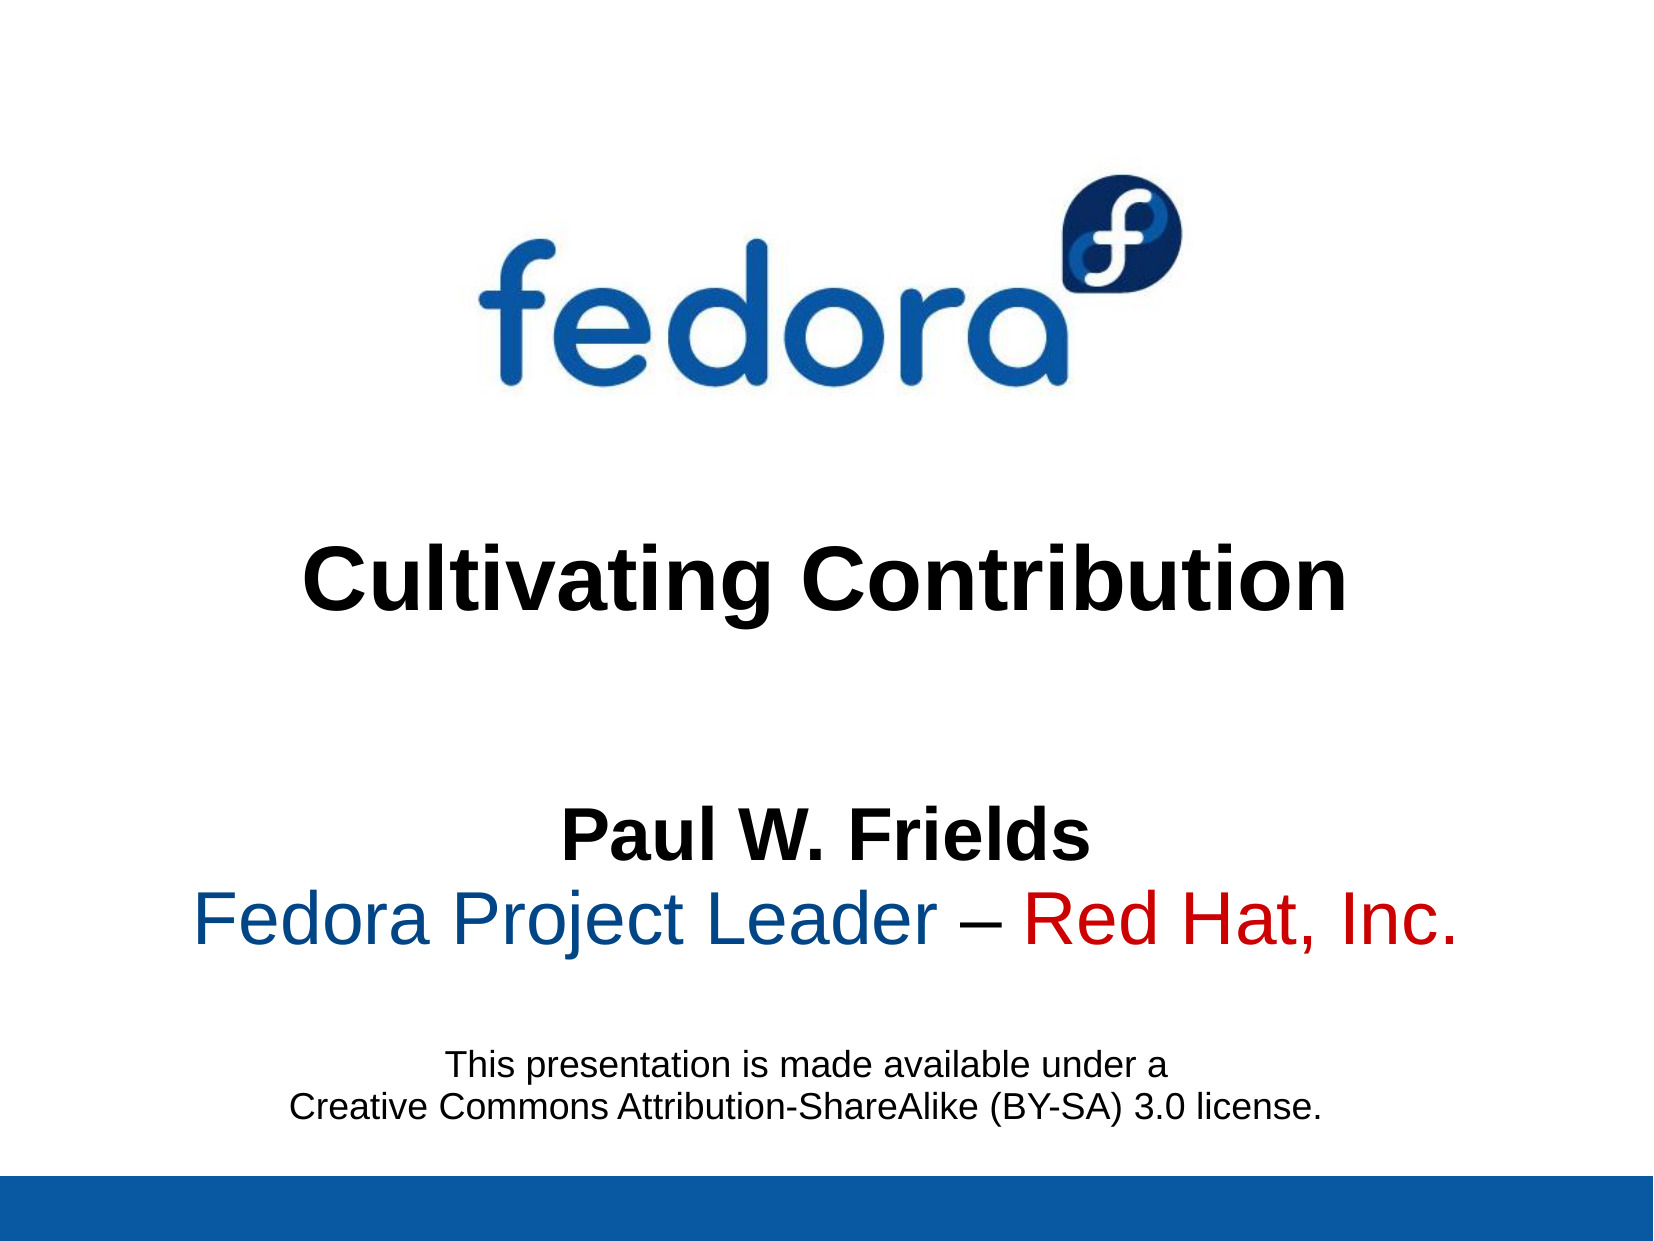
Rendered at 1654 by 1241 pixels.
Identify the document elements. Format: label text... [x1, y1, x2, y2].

picture [0, 1176, 1653, 1241]
text_box Paul W. Frields Fedora Project Leader – Red Hat, Inc. [113, 785, 1539, 969]
title Cultivating Contribution [82, 475, 1571, 683]
text_box This presentation is made available under a Creative Commons Attribution-ShareAlike (BY-SA) 3.0 license. [262, 1036, 1351, 1135]
picture [458, 156, 1195, 408]
